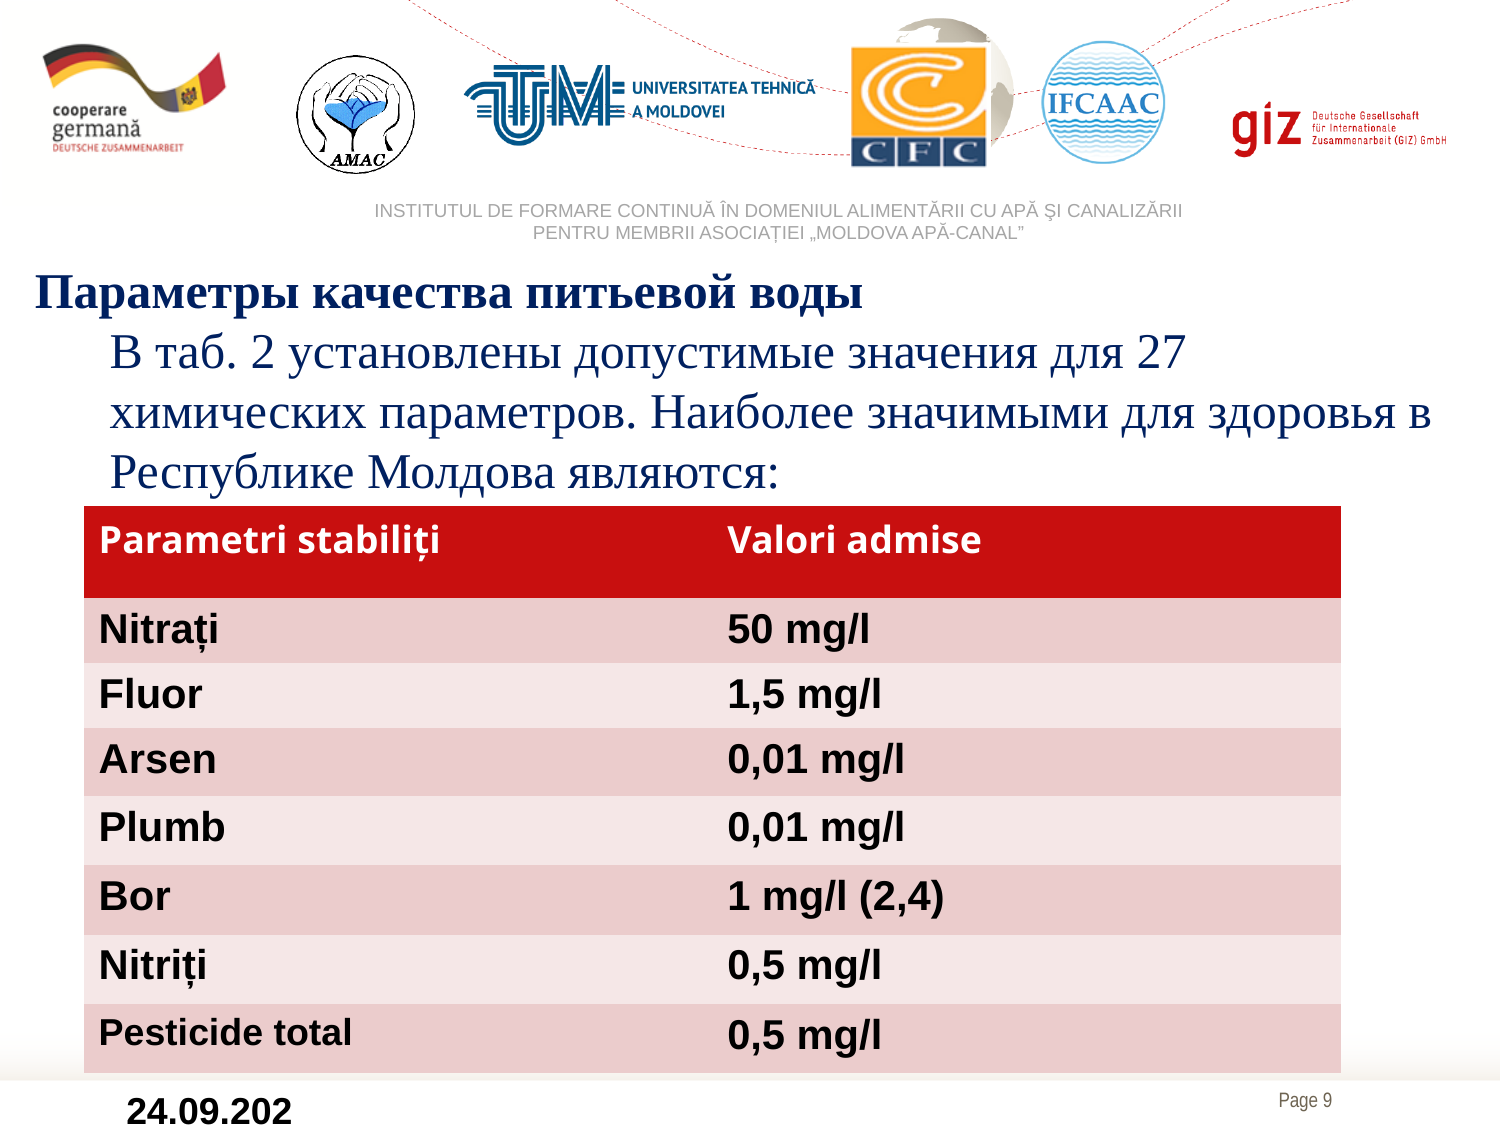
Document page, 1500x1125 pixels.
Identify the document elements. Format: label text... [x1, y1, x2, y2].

table_cell Arsen [84, 728, 712, 796]
slide_number 15.07.2021 [111, 1079, 324, 1120]
table_cell 1,5 mg/l [712, 663, 1341, 728]
table_cell 0,01 mg/l [712, 728, 1341, 796]
picture [0, 959, 1500, 1081]
table_cell 50 mg/l [712, 598, 1341, 663]
table_cell Nitriți [84, 935, 712, 1004]
table_cell 0,5 mg/l [712, 1004, 1341, 1073]
table_header Valori admise [712, 506, 1341, 598]
table_header Parametri stabiliţi [84, 506, 712, 598]
table_cell Bor [84, 865, 712, 935]
table_cell Fluor [84, 663, 712, 728]
table_cell 0,5 mg/l [712, 935, 1341, 1004]
table_cell Plumb [84, 796, 712, 865]
table_cell 0,01 mg/l [712, 796, 1341, 865]
table_cell Nitrați [84, 598, 712, 663]
table_cell 1 mg/l (2,4) [712, 865, 1341, 935]
picture [0, 0, 1500, 206]
text_box INSTITUTUL DE FORMARE CONTINUĂ ÎN DOMENIUL ALIMENTĂRII CU APĂ ŞI CANALIZĂRII PENTRU MEMBRII ASOCIAȚIEI „MOLDOVA APĂ-CANAL” [190, 170, 1366, 251]
table_cell Pesticide total [84, 1004, 712, 1073]
title Параметры качества питьевой воды В таб. 2 установлены допустимые значения для 27 химических параметров. Наиболее значимыми для здоровья в Республике Молдова являются: [19, 251, 1470, 976]
